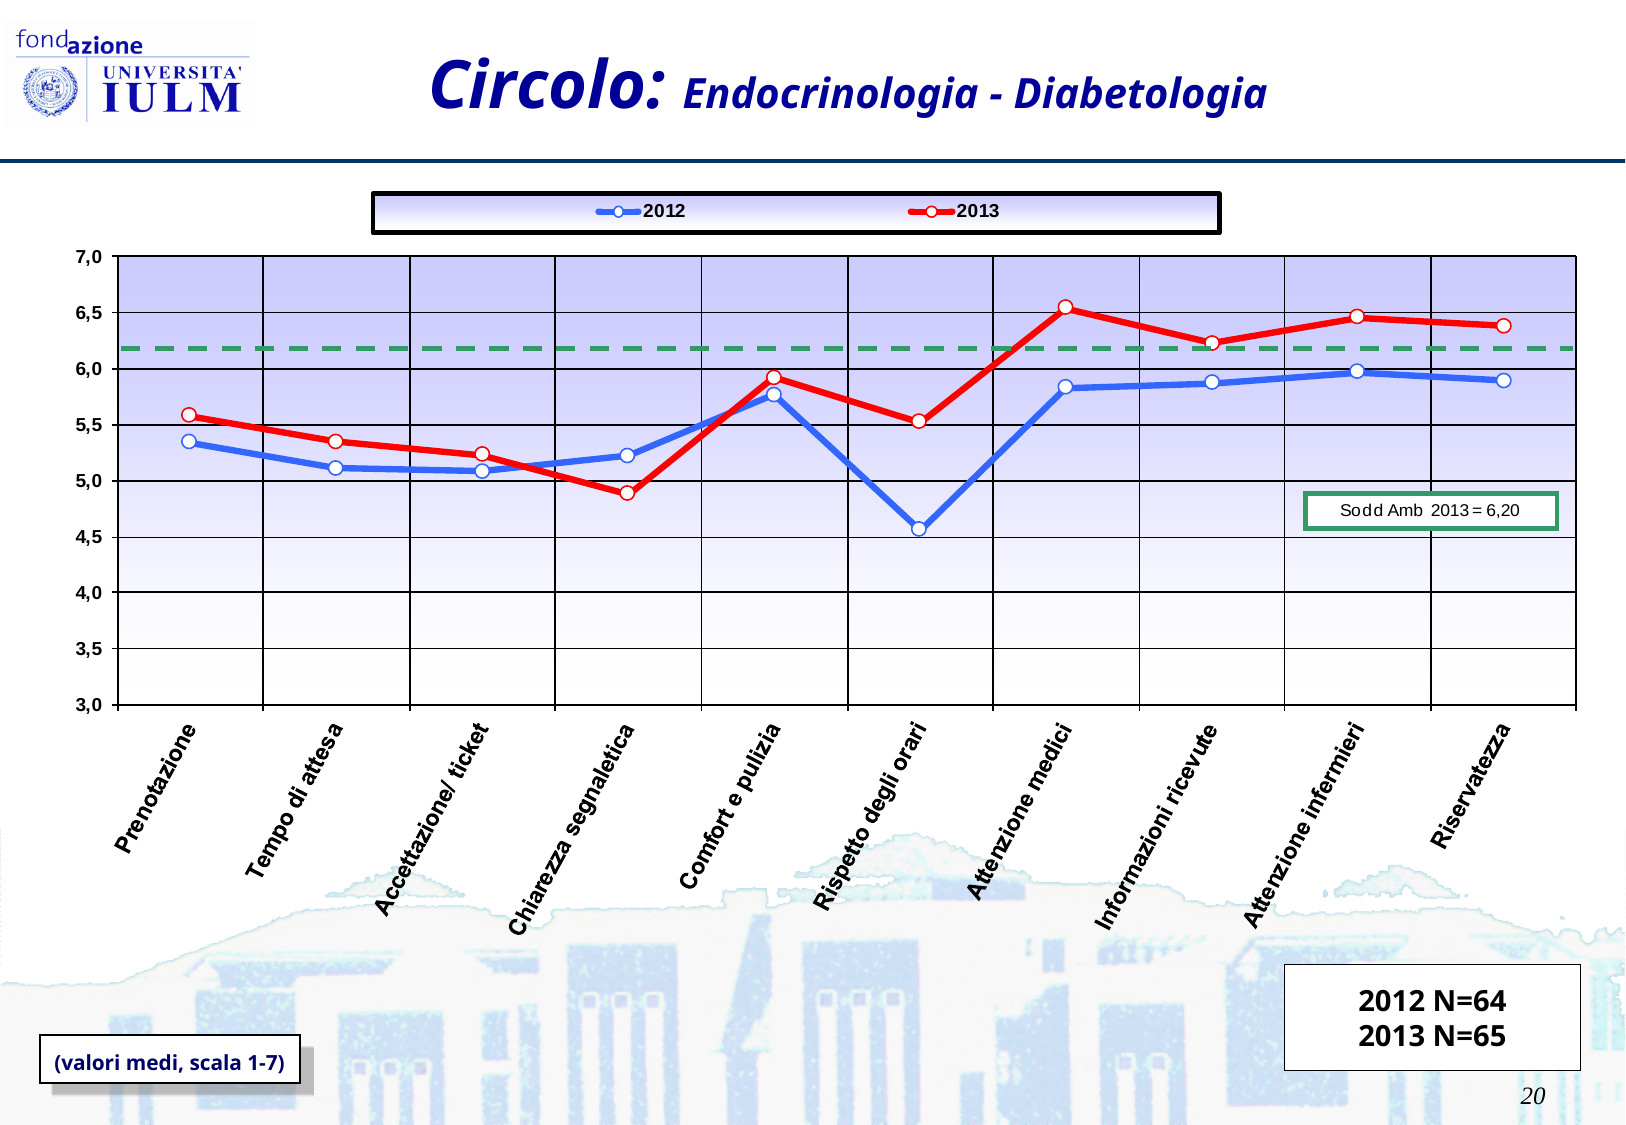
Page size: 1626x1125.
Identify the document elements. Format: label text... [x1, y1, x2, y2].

text_box 2012 N=64 2013 N=65 [1284, 964, 1581, 1071]
picture [5, 19, 256, 127]
picture [32, 180, 1581, 1090]
text_box Circolo: Endocrinologia - Diabetologia [304, 18, 1392, 144]
text_box (valori medi, scala 1-7) [39, 1034, 300, 1083]
